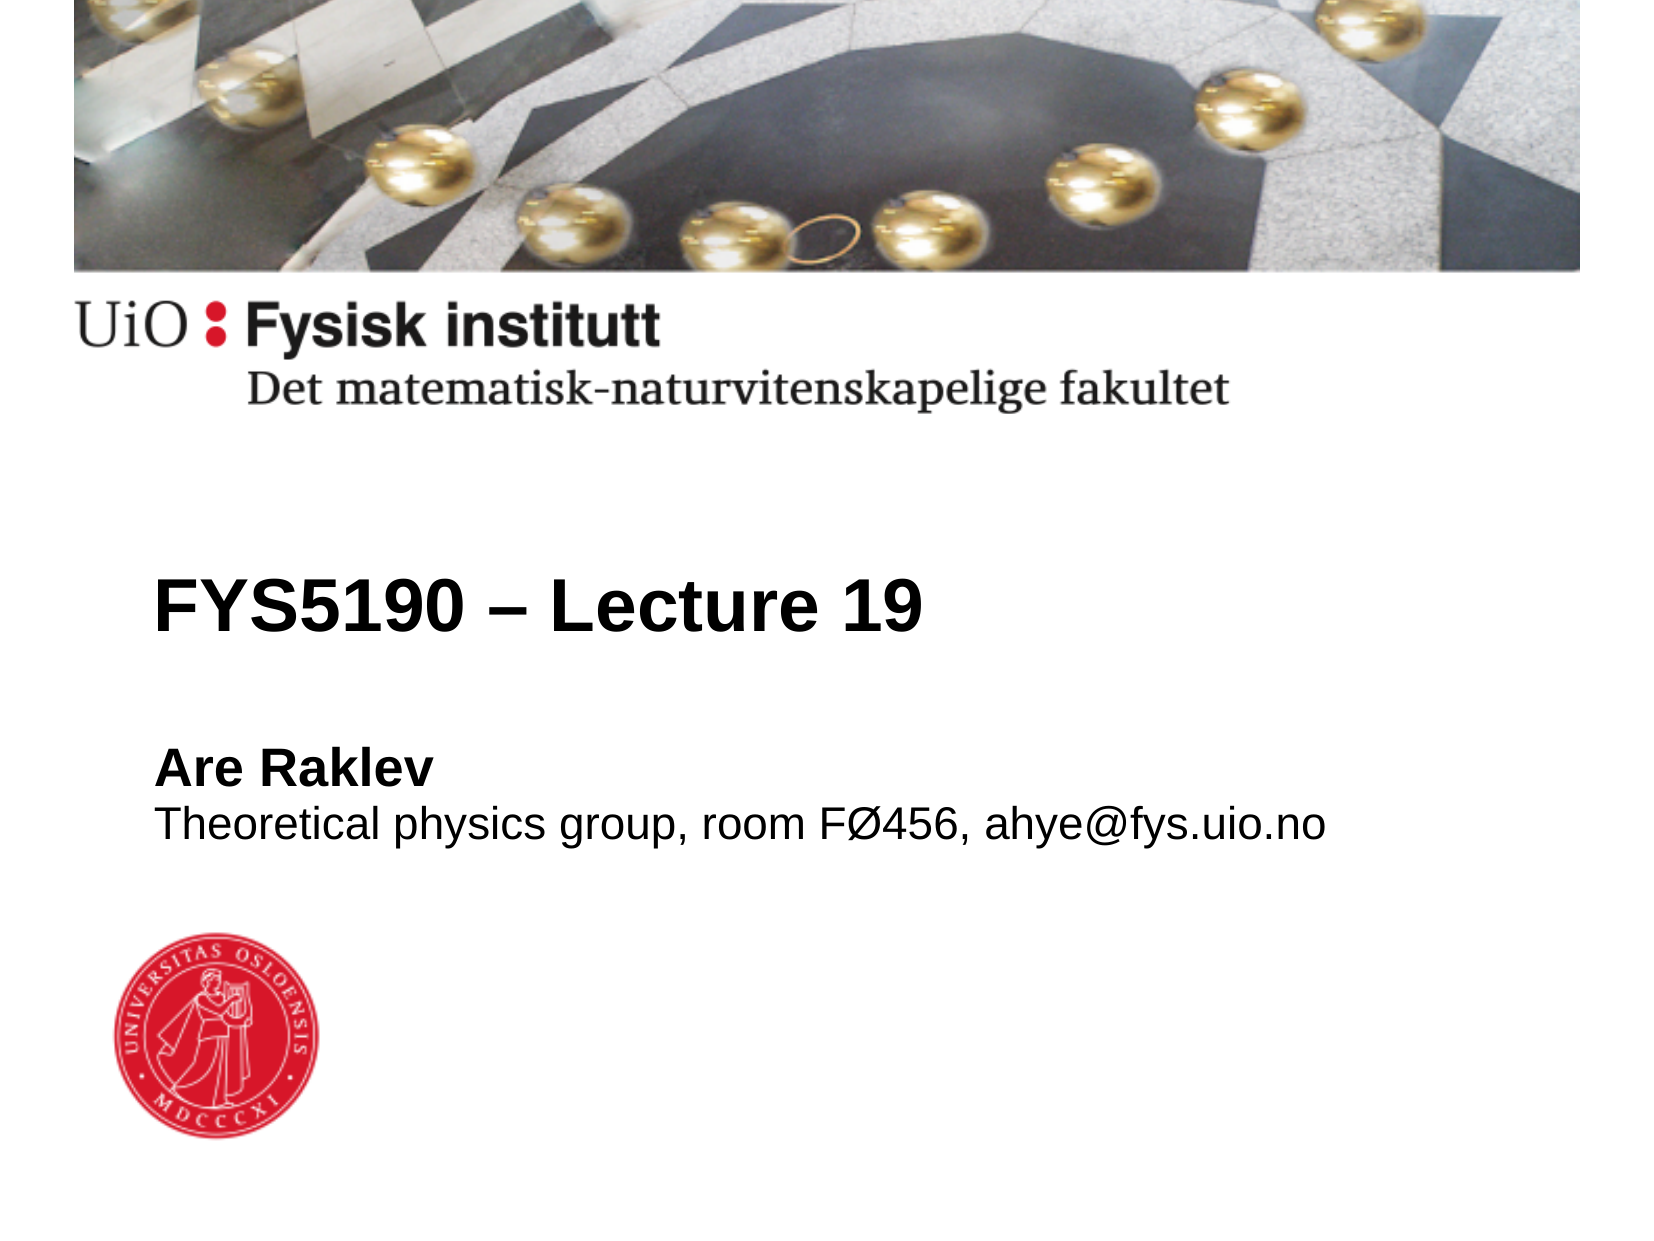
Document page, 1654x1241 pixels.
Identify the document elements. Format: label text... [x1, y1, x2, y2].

subtitle FYS5190 – Lecture 19 [153, 545, 1463, 666]
title Are Raklev Theoretical physics group, room FØ456, ahye@fys.uio.no [153, 725, 1500, 862]
picture [74, 0, 1580, 280]
picture [72, 292, 1238, 420]
picture [109, 927, 326, 1147]
